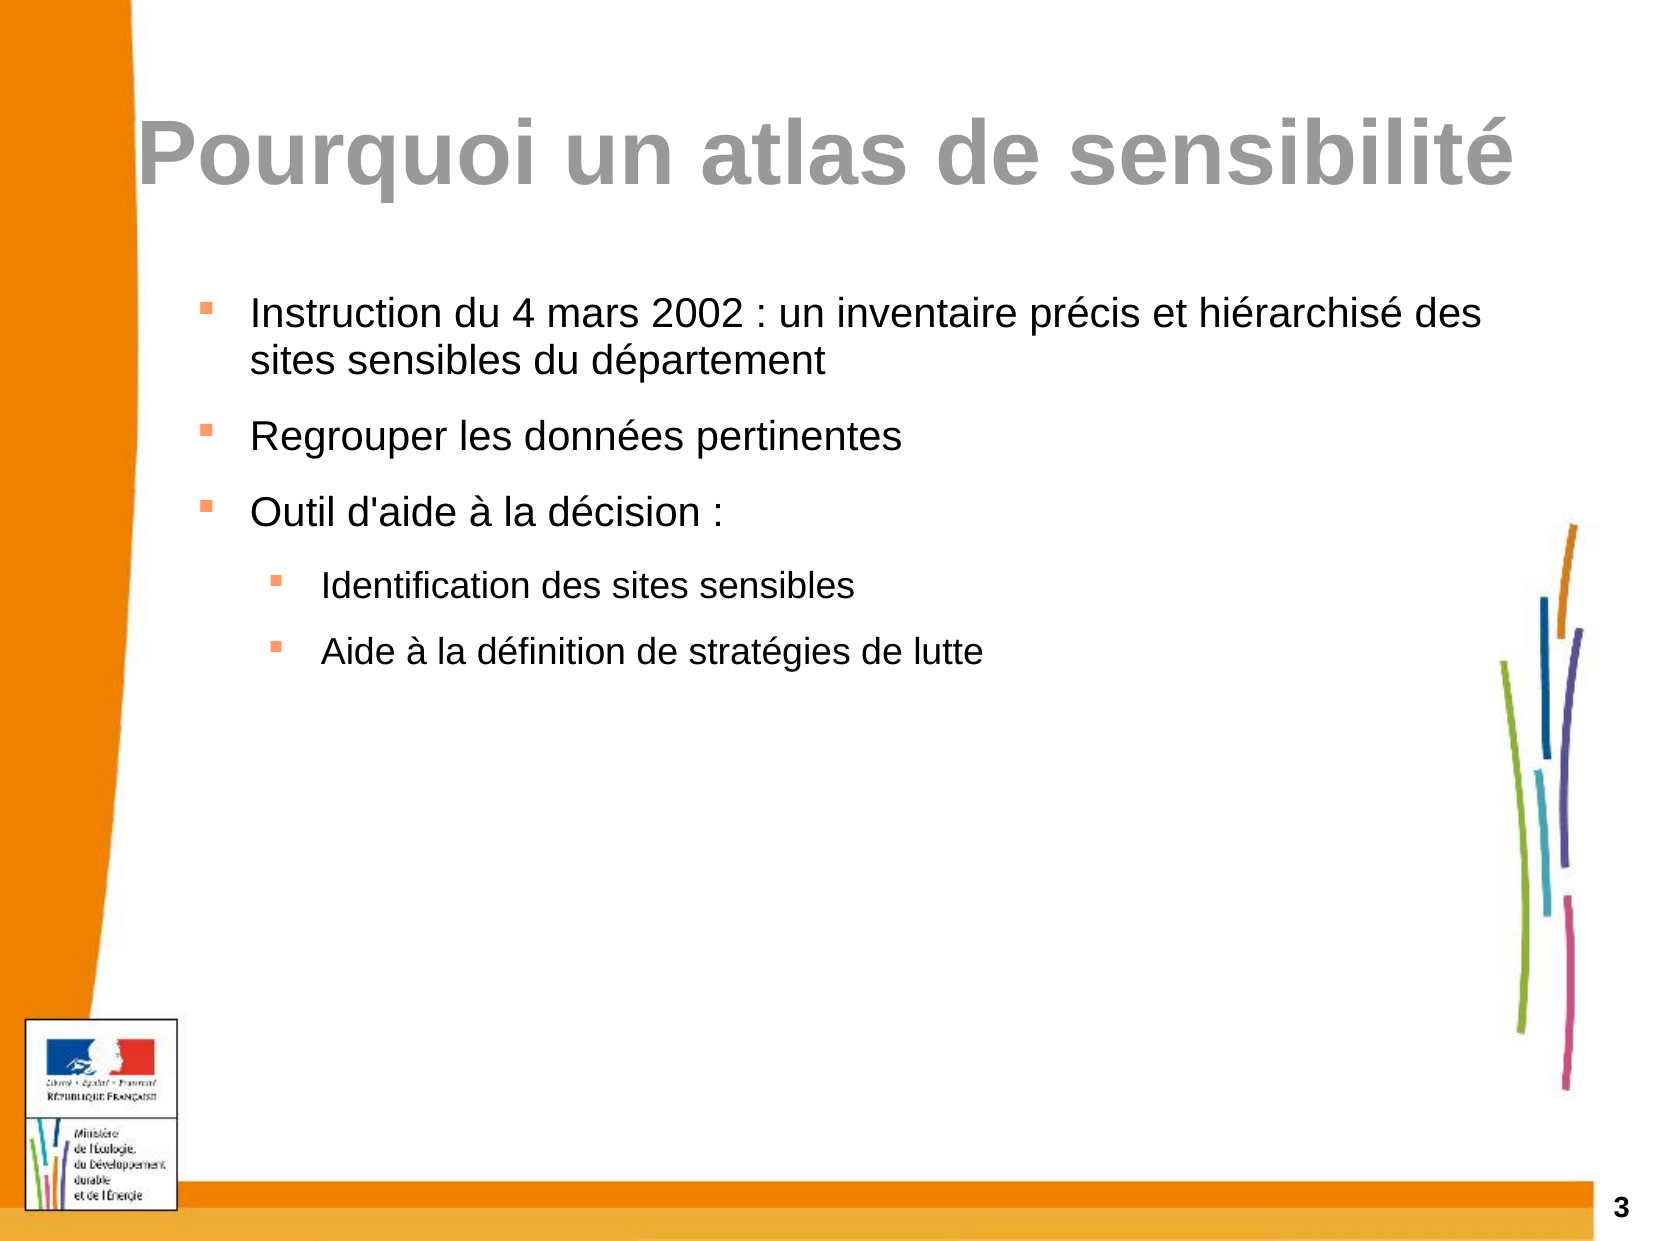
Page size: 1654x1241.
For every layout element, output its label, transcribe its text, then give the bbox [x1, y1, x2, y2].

picture [0, 0, 1653, 1241]
title Pourquoi un atlas de sensibilité [82, 49, 1571, 257]
list Instruction du 4 mars 2002 : un inventaire précis et hiérarchisé des sites sensibles du département Regrouper les données pertinentes Outil d'aide à la décision : Identification des sites sensibles Aide à la définition de stratégies de lutte [179, 290, 1509, 1010]
